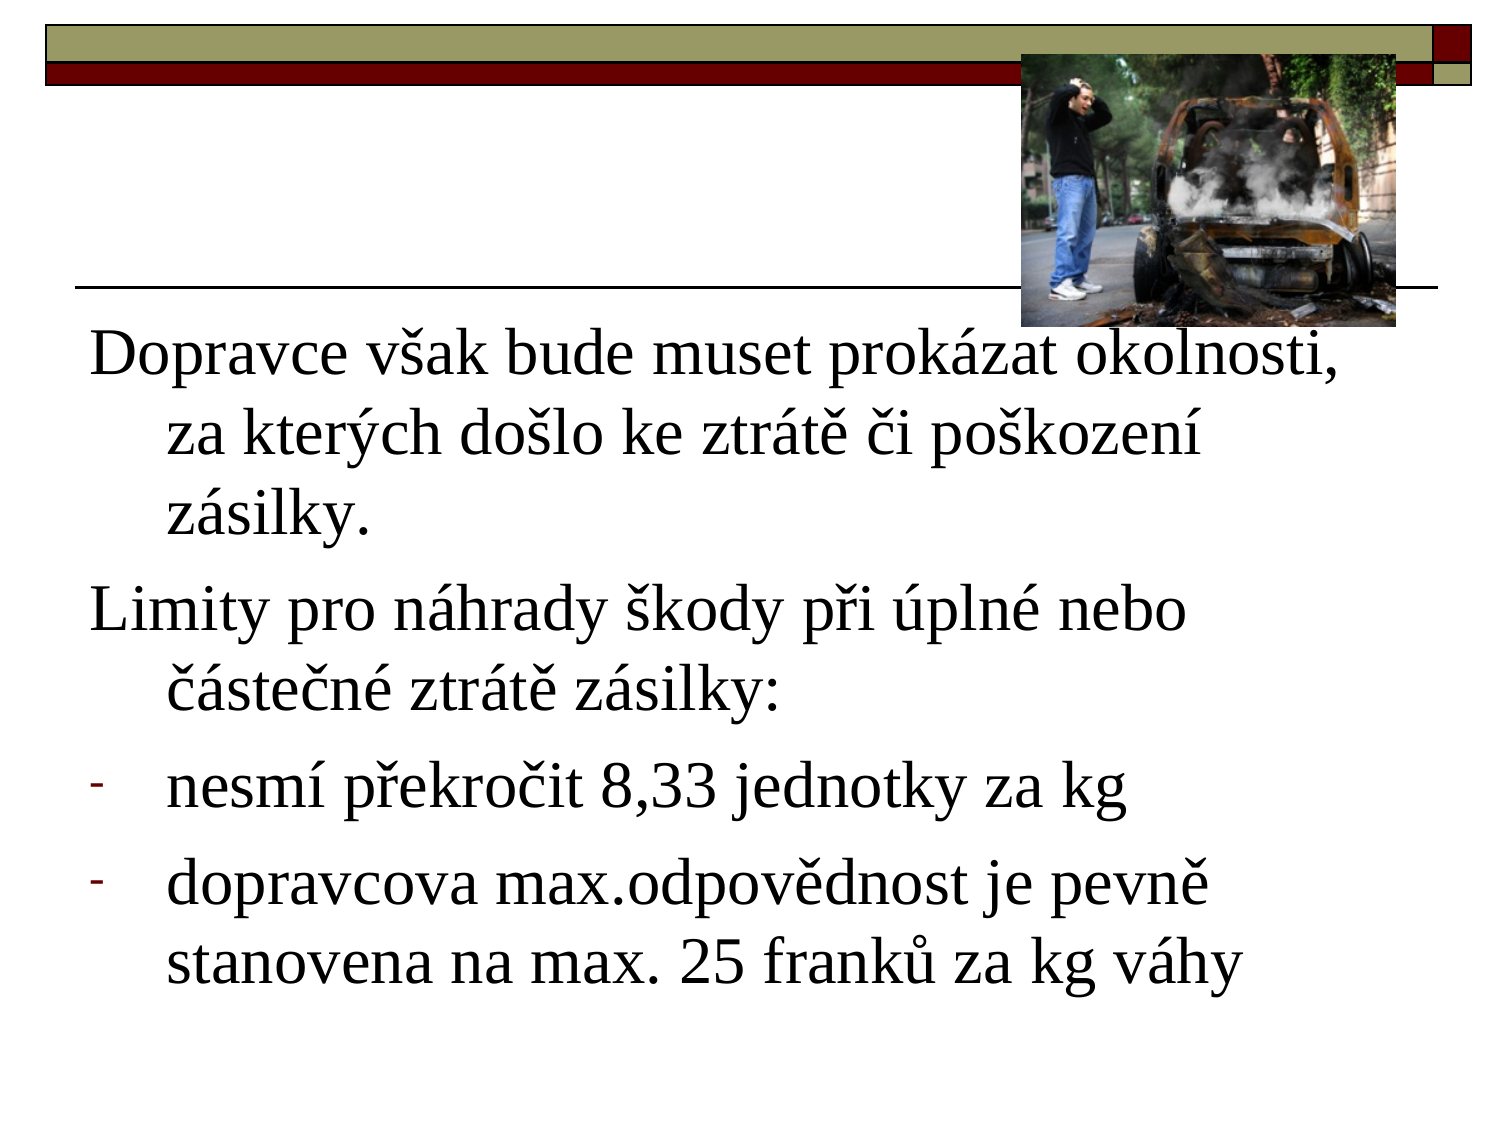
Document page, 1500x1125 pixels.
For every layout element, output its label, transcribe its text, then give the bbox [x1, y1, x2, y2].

picture [1021, 54, 1396, 327]
list Dopravce však bude muset prokázat okolnosti, za kterých došlo ke ztrátě či poškození zásilky. Limity pro náhrady škody při úplné nebo částečné ztrátě zásilky: nesmí překročit 8,33 jednotky za kg dopravcova max.odpovědnost je pevně stanovena na max. 25 franků za kg váhy [75, 299, 1426, 1006]
